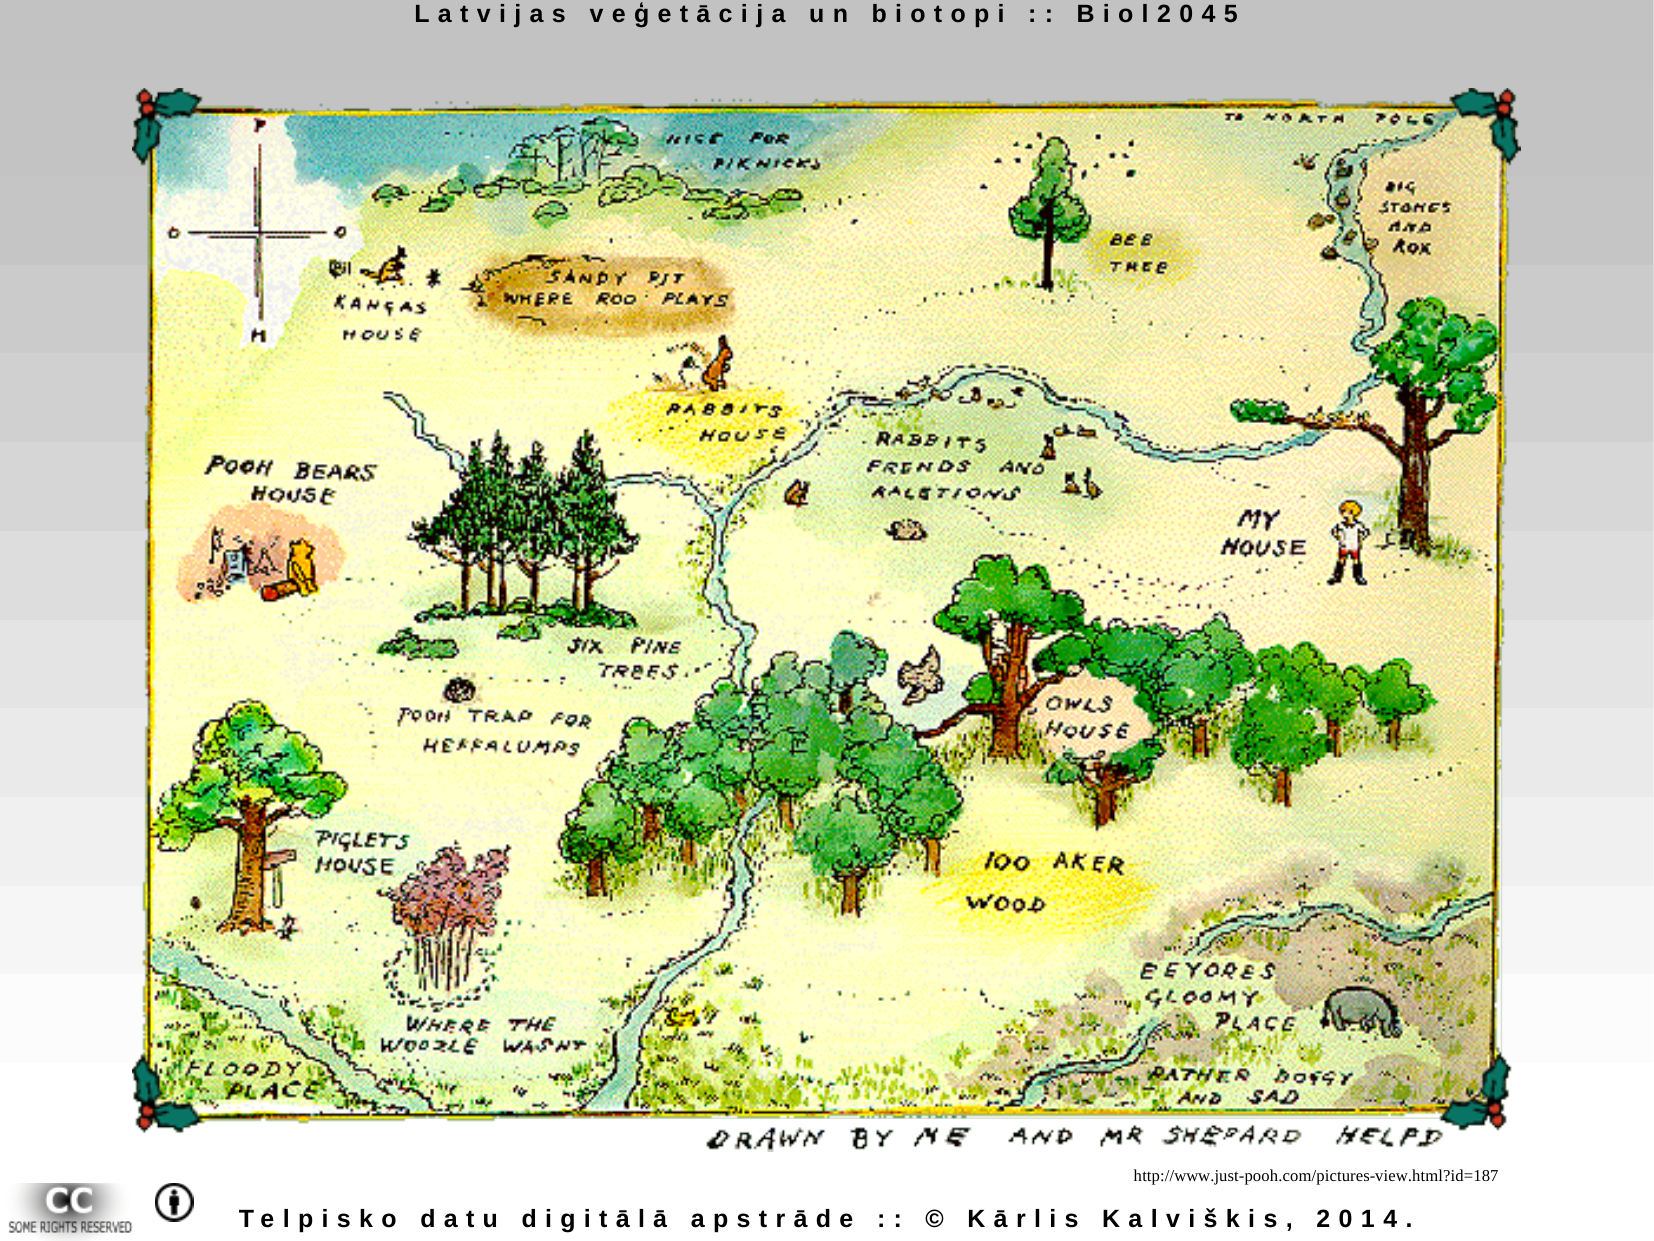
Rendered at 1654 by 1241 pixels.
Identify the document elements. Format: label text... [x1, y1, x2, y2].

picture [0, 0, 1654, 1241]
text_box http://www.just-pooh.com/pictures-view.html?id=187 [1136, 1166, 1500, 1186]
